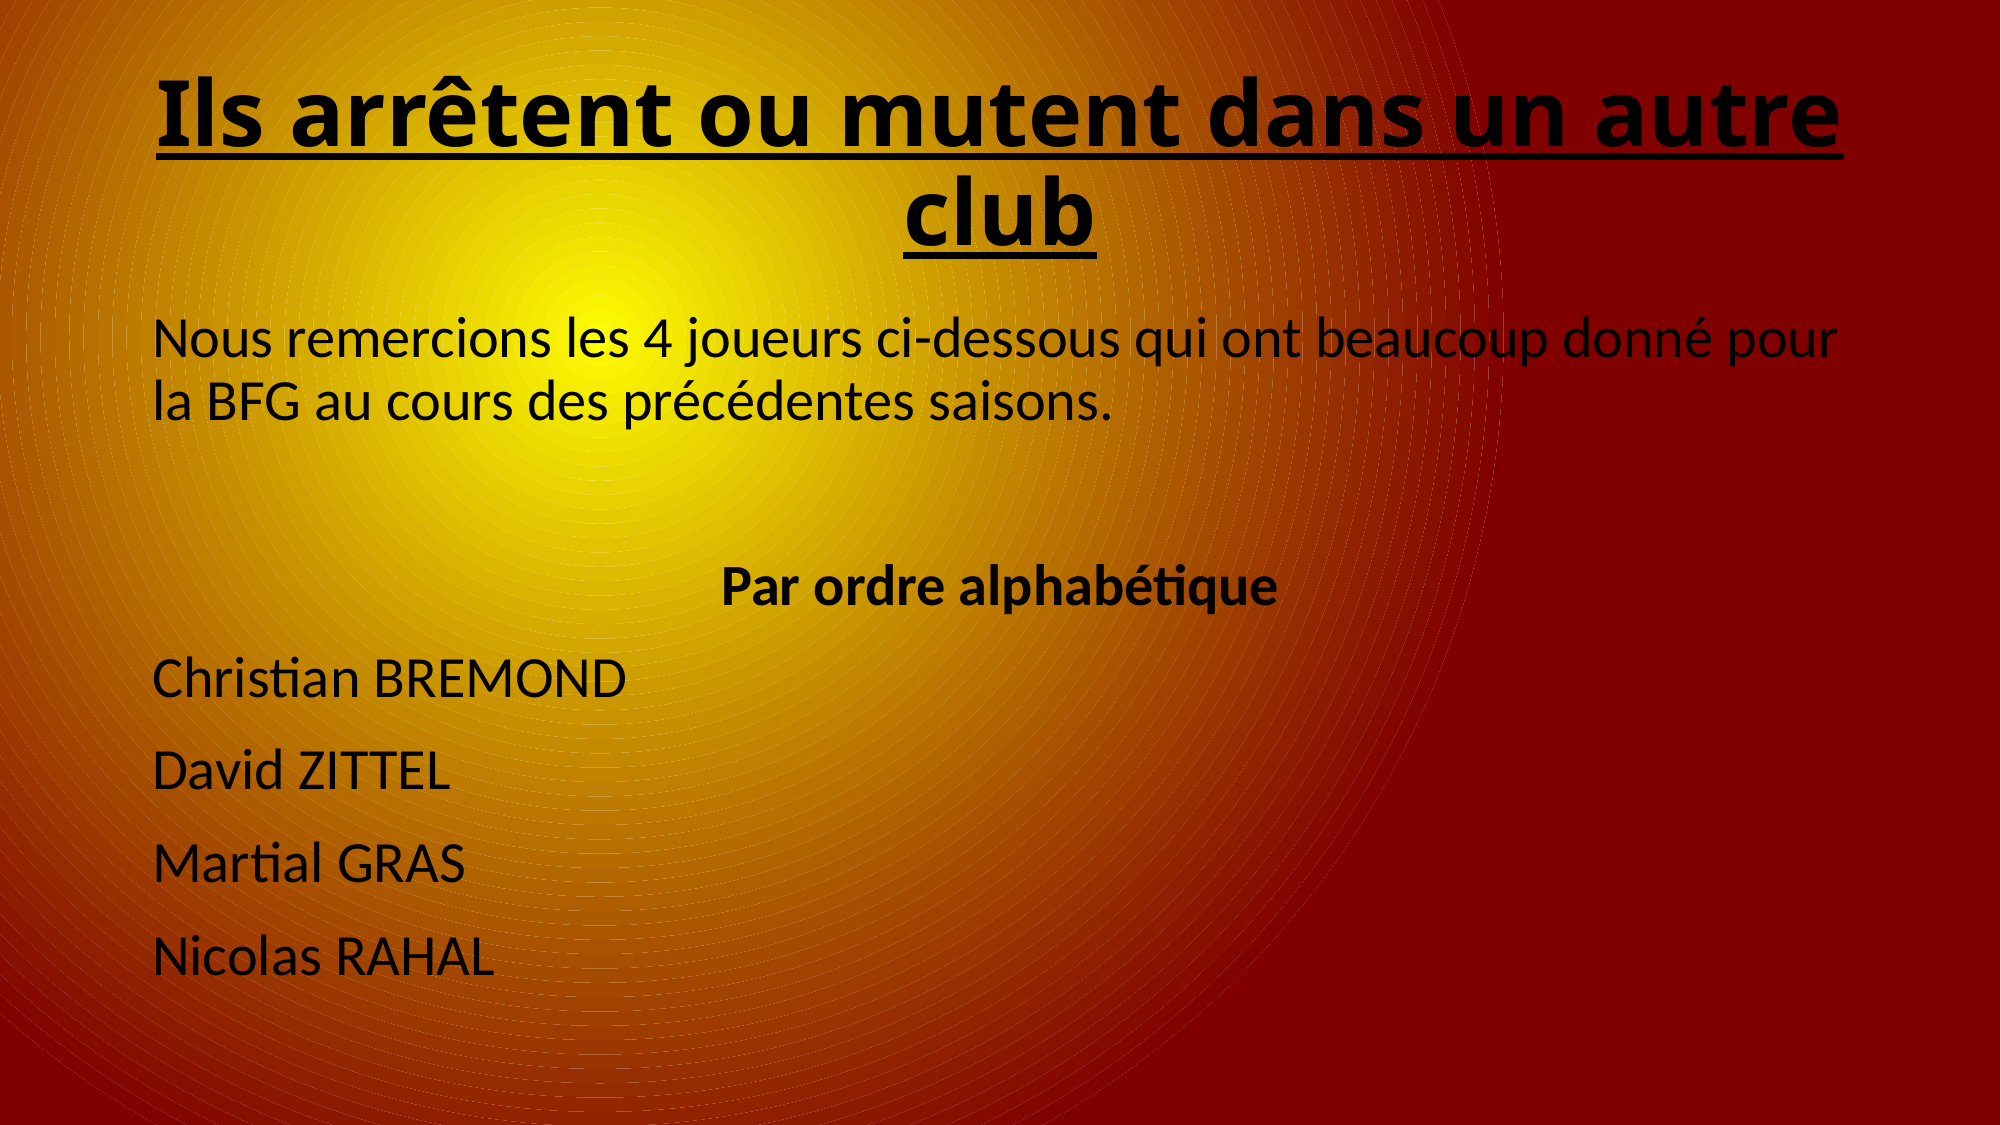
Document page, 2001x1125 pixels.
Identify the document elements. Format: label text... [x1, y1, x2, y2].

title Ils arrêtent ou mutent dans un autre club [137, 59, 1863, 278]
list Nous remercions les 4 joueurs ci-dessous qui ont beaucoup donné pour la BFG au cours des précédentes saisons. Par ordre alphabétique Christian BREMOND David ZITTEL Martial GRAS Nicolas RAHAL [137, 299, 1863, 1014]
